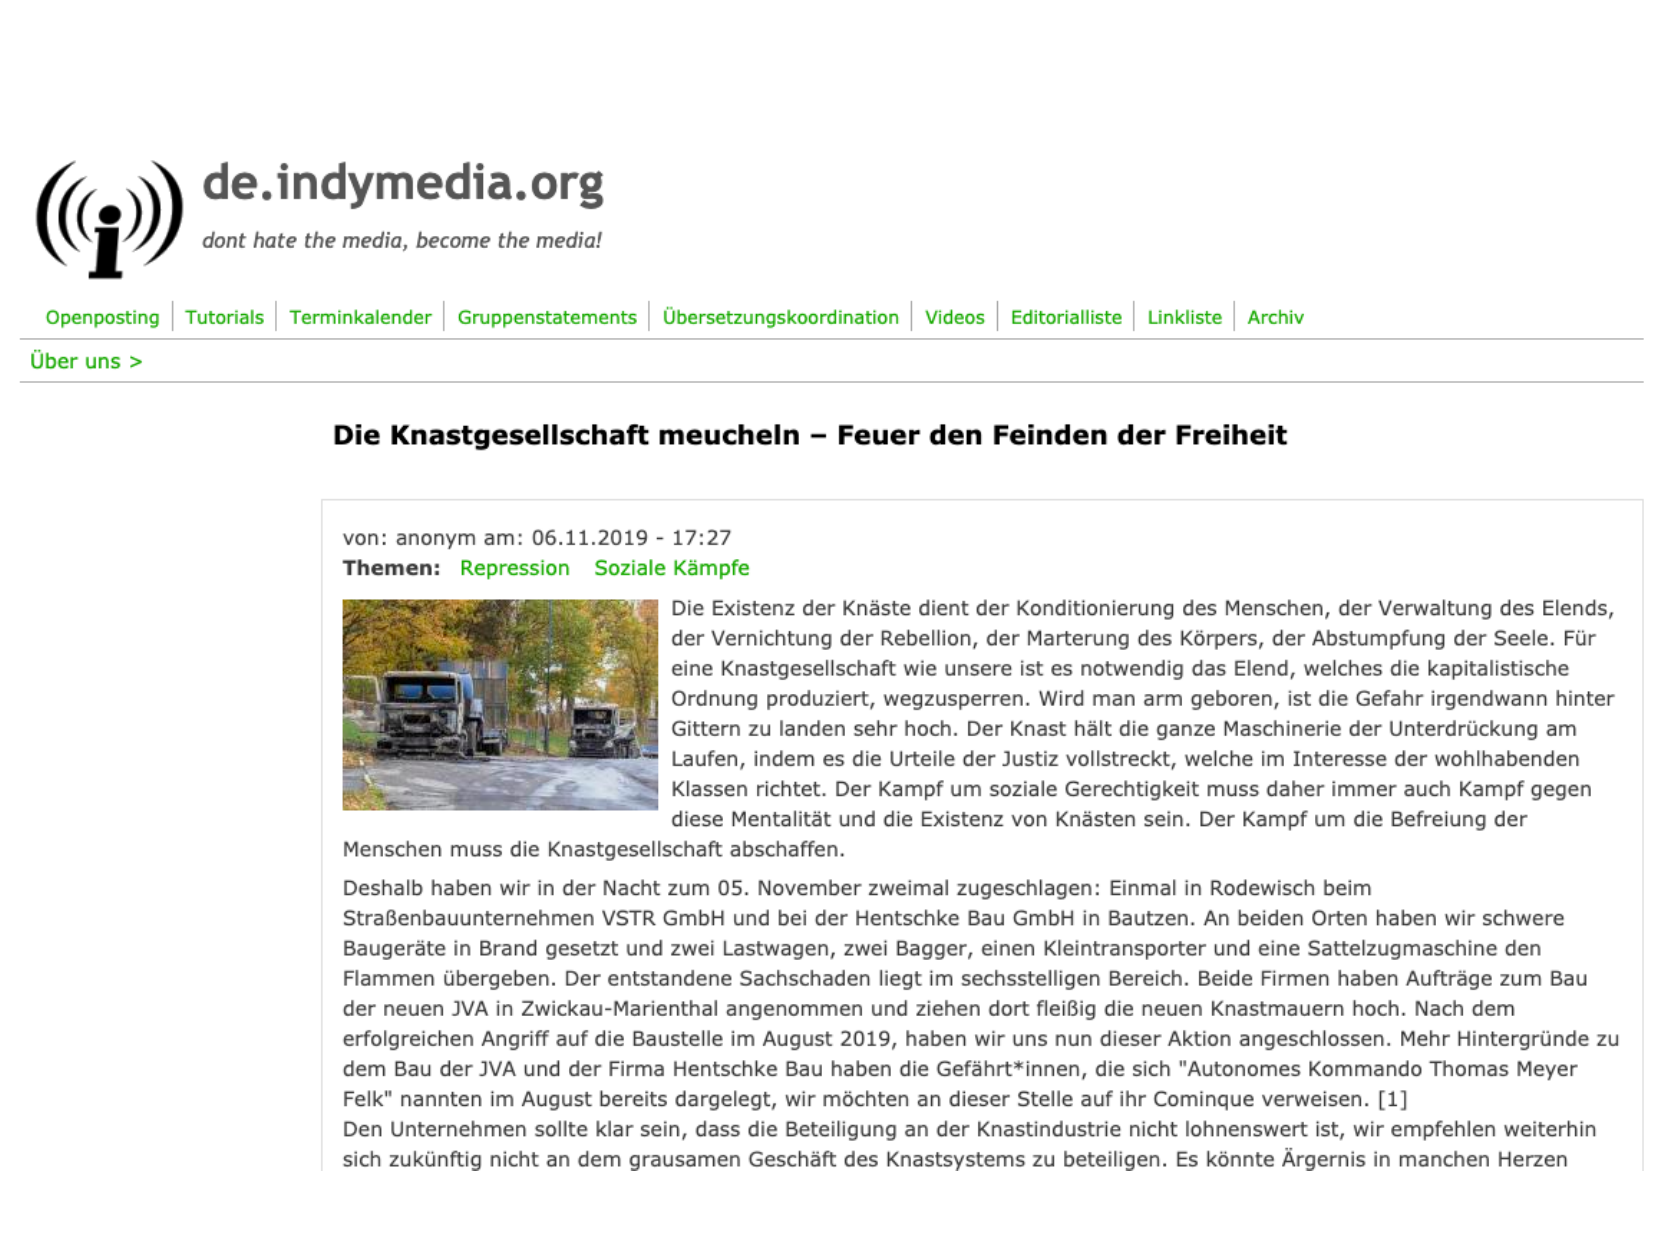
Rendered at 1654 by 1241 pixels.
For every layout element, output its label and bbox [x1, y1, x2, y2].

picture [0, 126, 1654, 1171]
